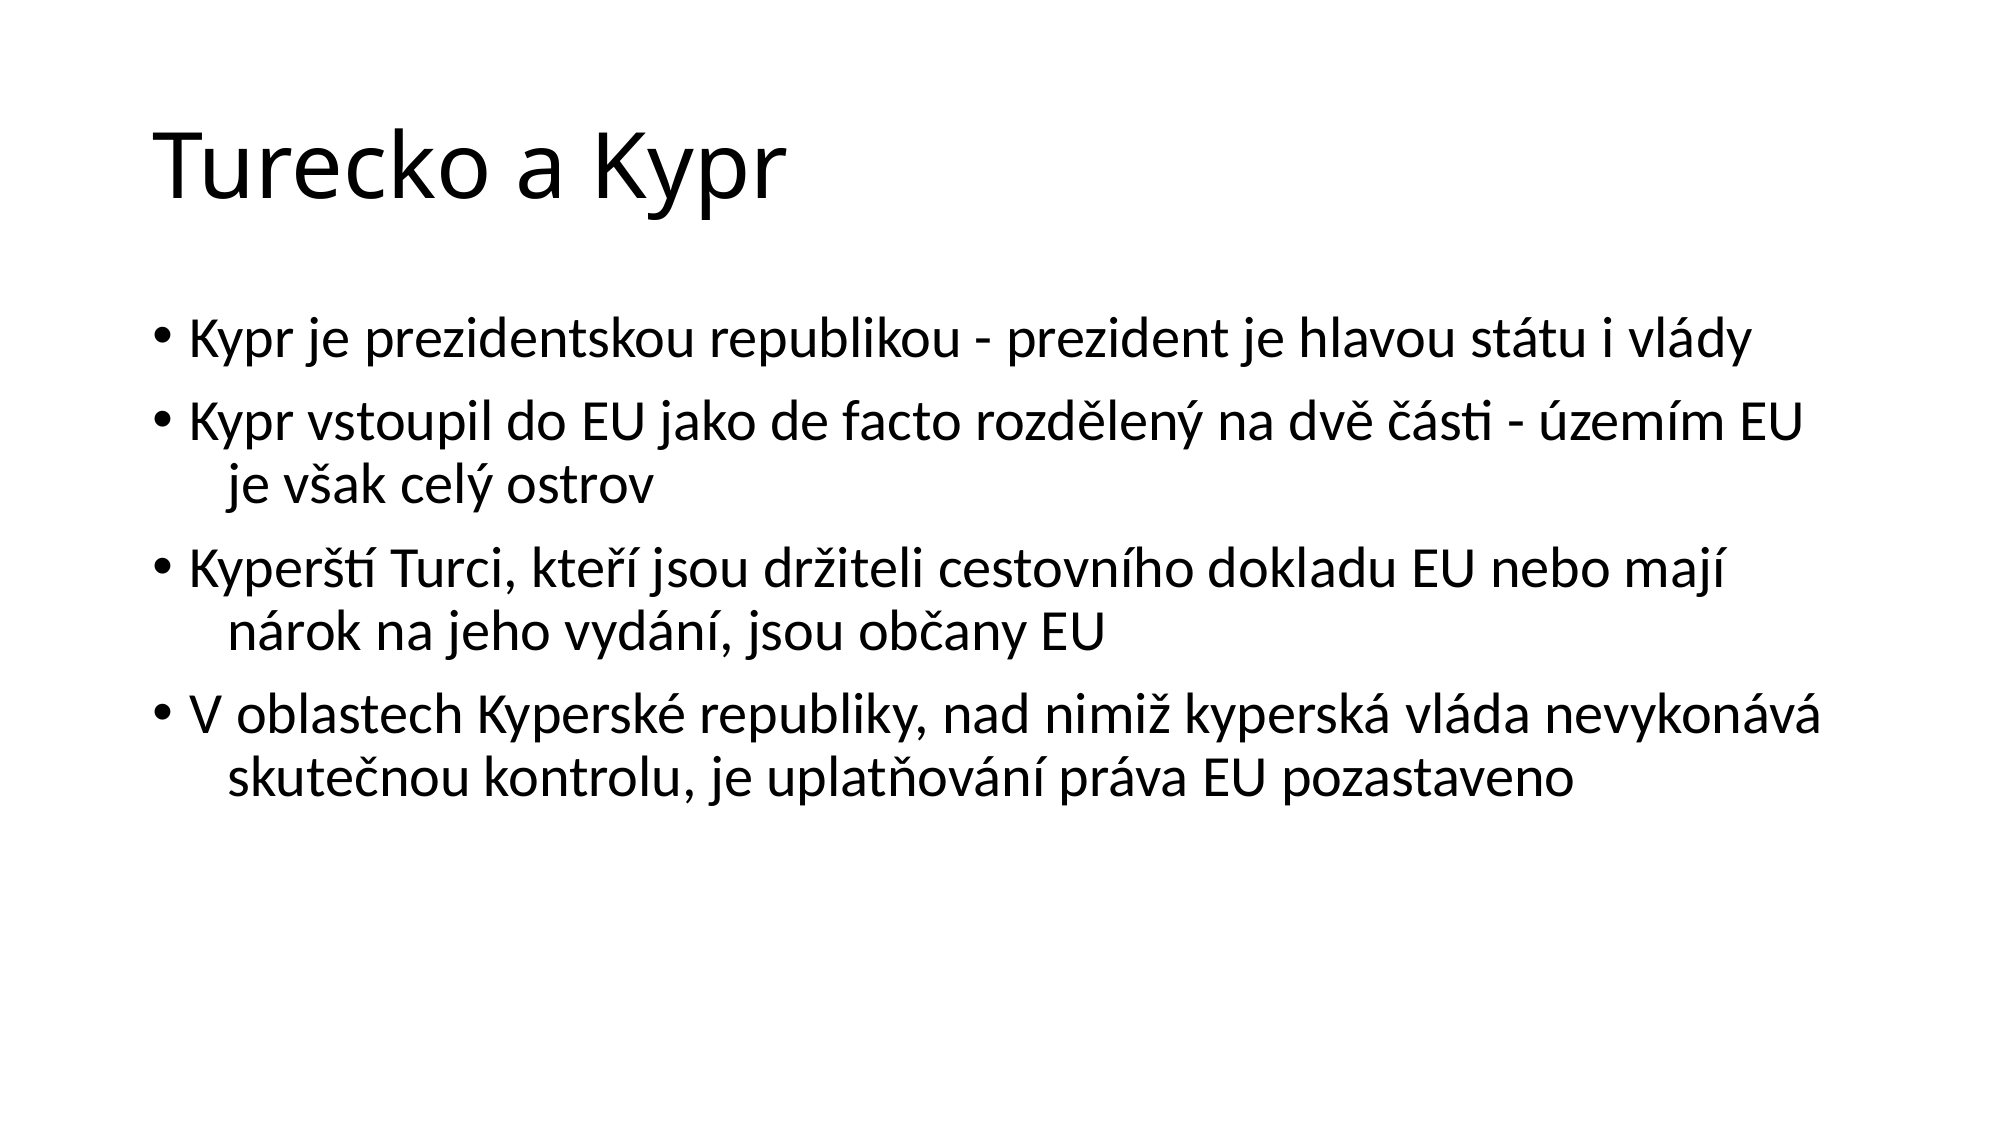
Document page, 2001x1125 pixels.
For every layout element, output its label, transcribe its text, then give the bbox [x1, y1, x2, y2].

title Turecko a Kypr [137, 59, 1863, 278]
list Kypr je prezidentskou republikou - prezident je hlavou státu i vlády Kypr vstoupil do EU jako de facto rozdělený na dvě části - územím EU je však celý ostrov Kyperští Turci, kteří jsou držiteli cestovního dokladu EU nebo mají nárok na jeho vydání, jsou občany EU V oblastech Kyperské republiky, nad nimiž kyperská vláda nevykonává skutečnou kontrolu, je uplatňování práva EU pozastaveno [137, 299, 1863, 1014]
